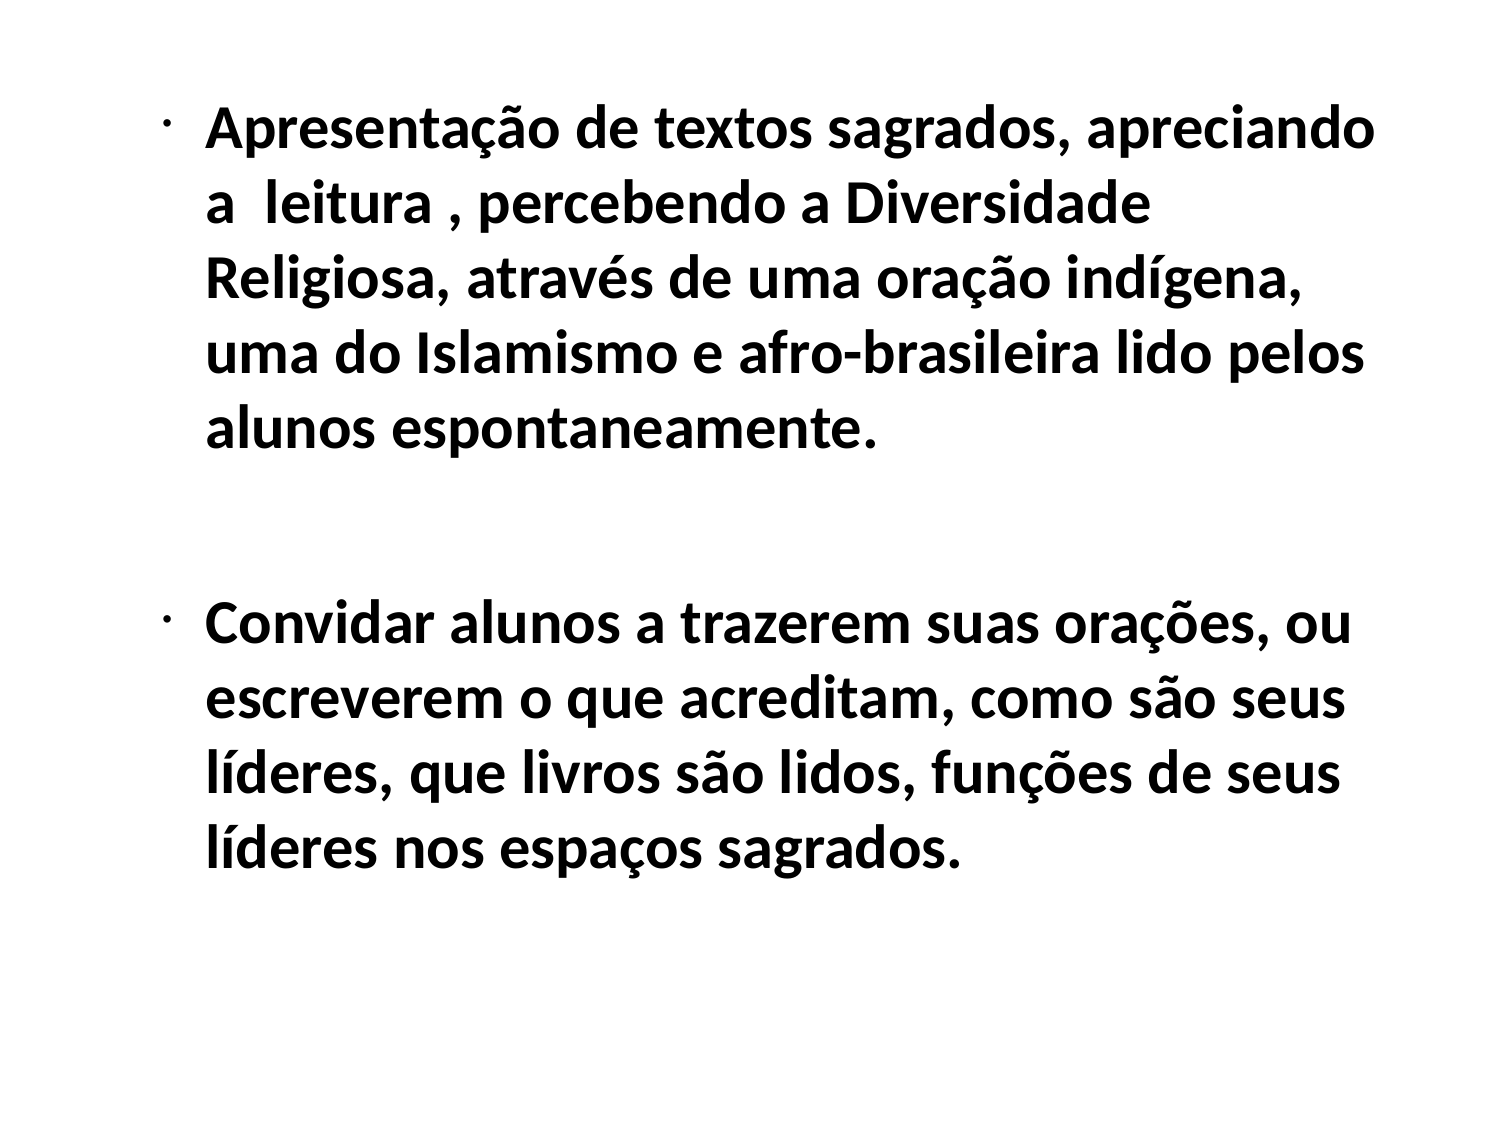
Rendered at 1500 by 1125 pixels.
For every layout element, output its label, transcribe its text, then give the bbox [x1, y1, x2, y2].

list Apresentação de textos sagrados, apreciando a leitura , percebendo a Diversidade Religiosa, através de uma oração indígena, uma do Islamismo e afro-brasileira lido pelos alunos espontaneamente. Convidar alunos a trazerem suas orações, ou escreverem o que acreditam, como são seus líderes, que livros são lidos, funções de seus líderes nos espaços sagrados. [147, 78, 1425, 1005]
